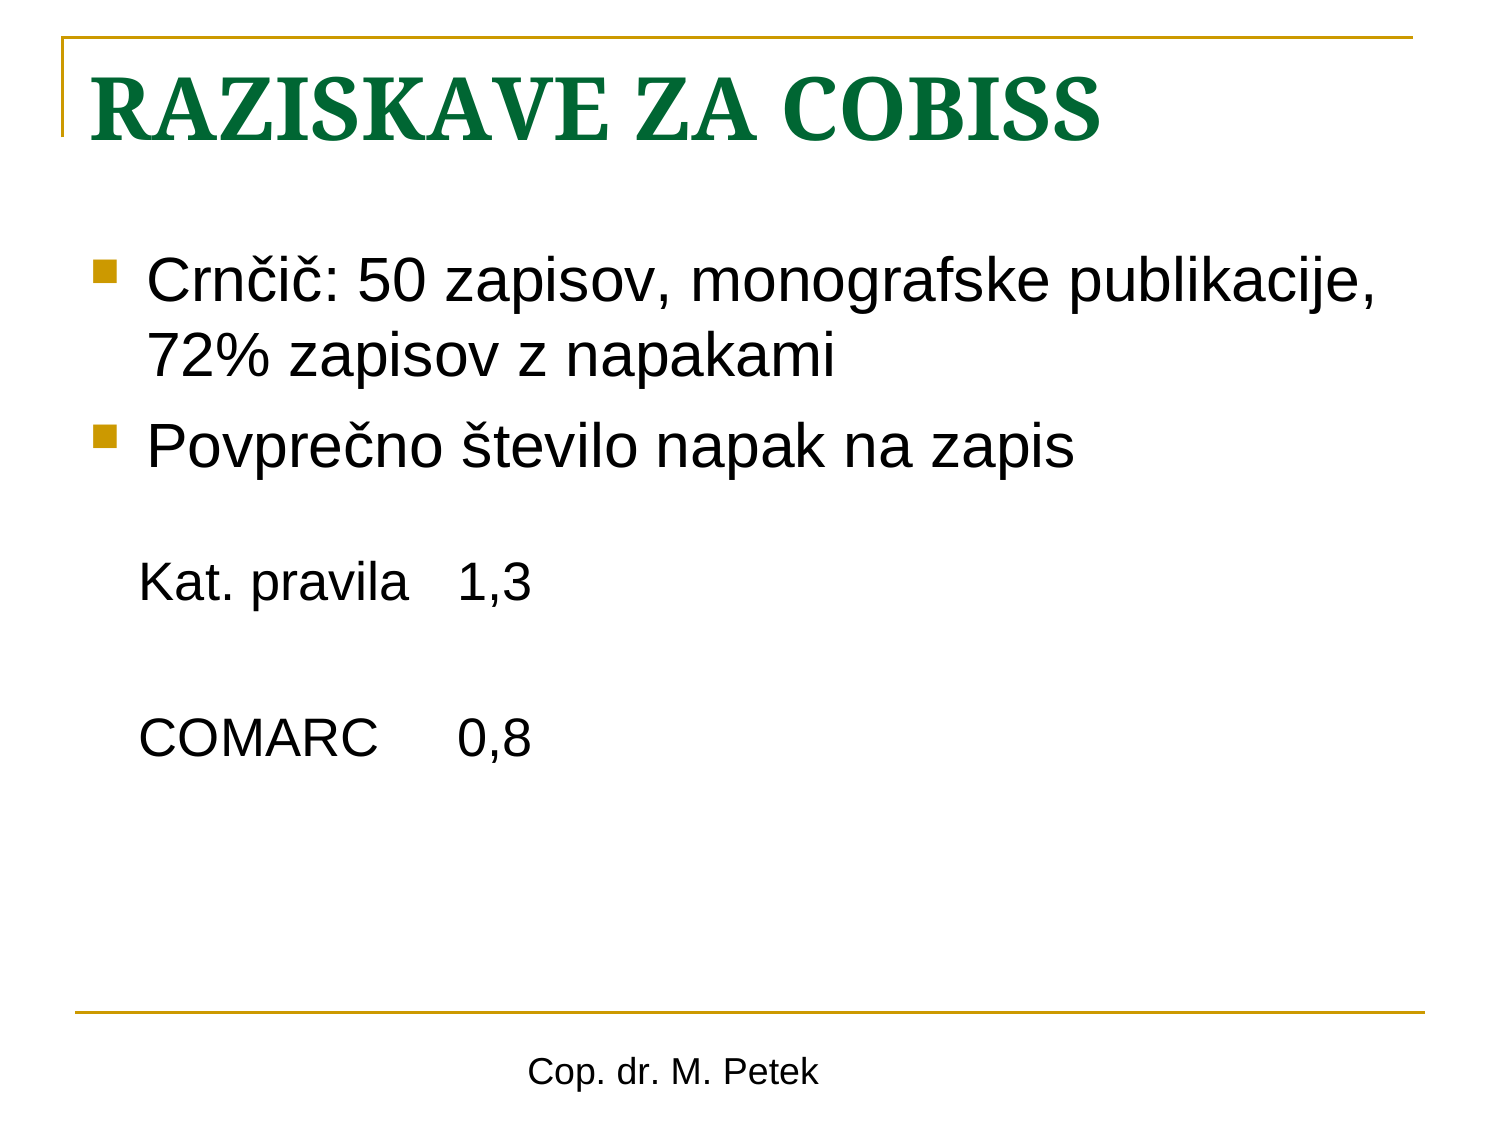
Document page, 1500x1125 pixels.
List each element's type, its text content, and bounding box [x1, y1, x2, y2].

title RAZISKAVE ZA COBISS [75, 45, 1426, 231]
table_cell COMARC [124, 694, 443, 850]
table_header 1,3 [443, 539, 762, 694]
table_header Kat. pravila [124, 539, 443, 694]
table_cell 0,8 [443, 694, 762, 850]
list Crnčič: 50 zapisov, monografske publikacije, 72% zapisov z napakami Povprečno število napak na zapis [75, 231, 1426, 1006]
